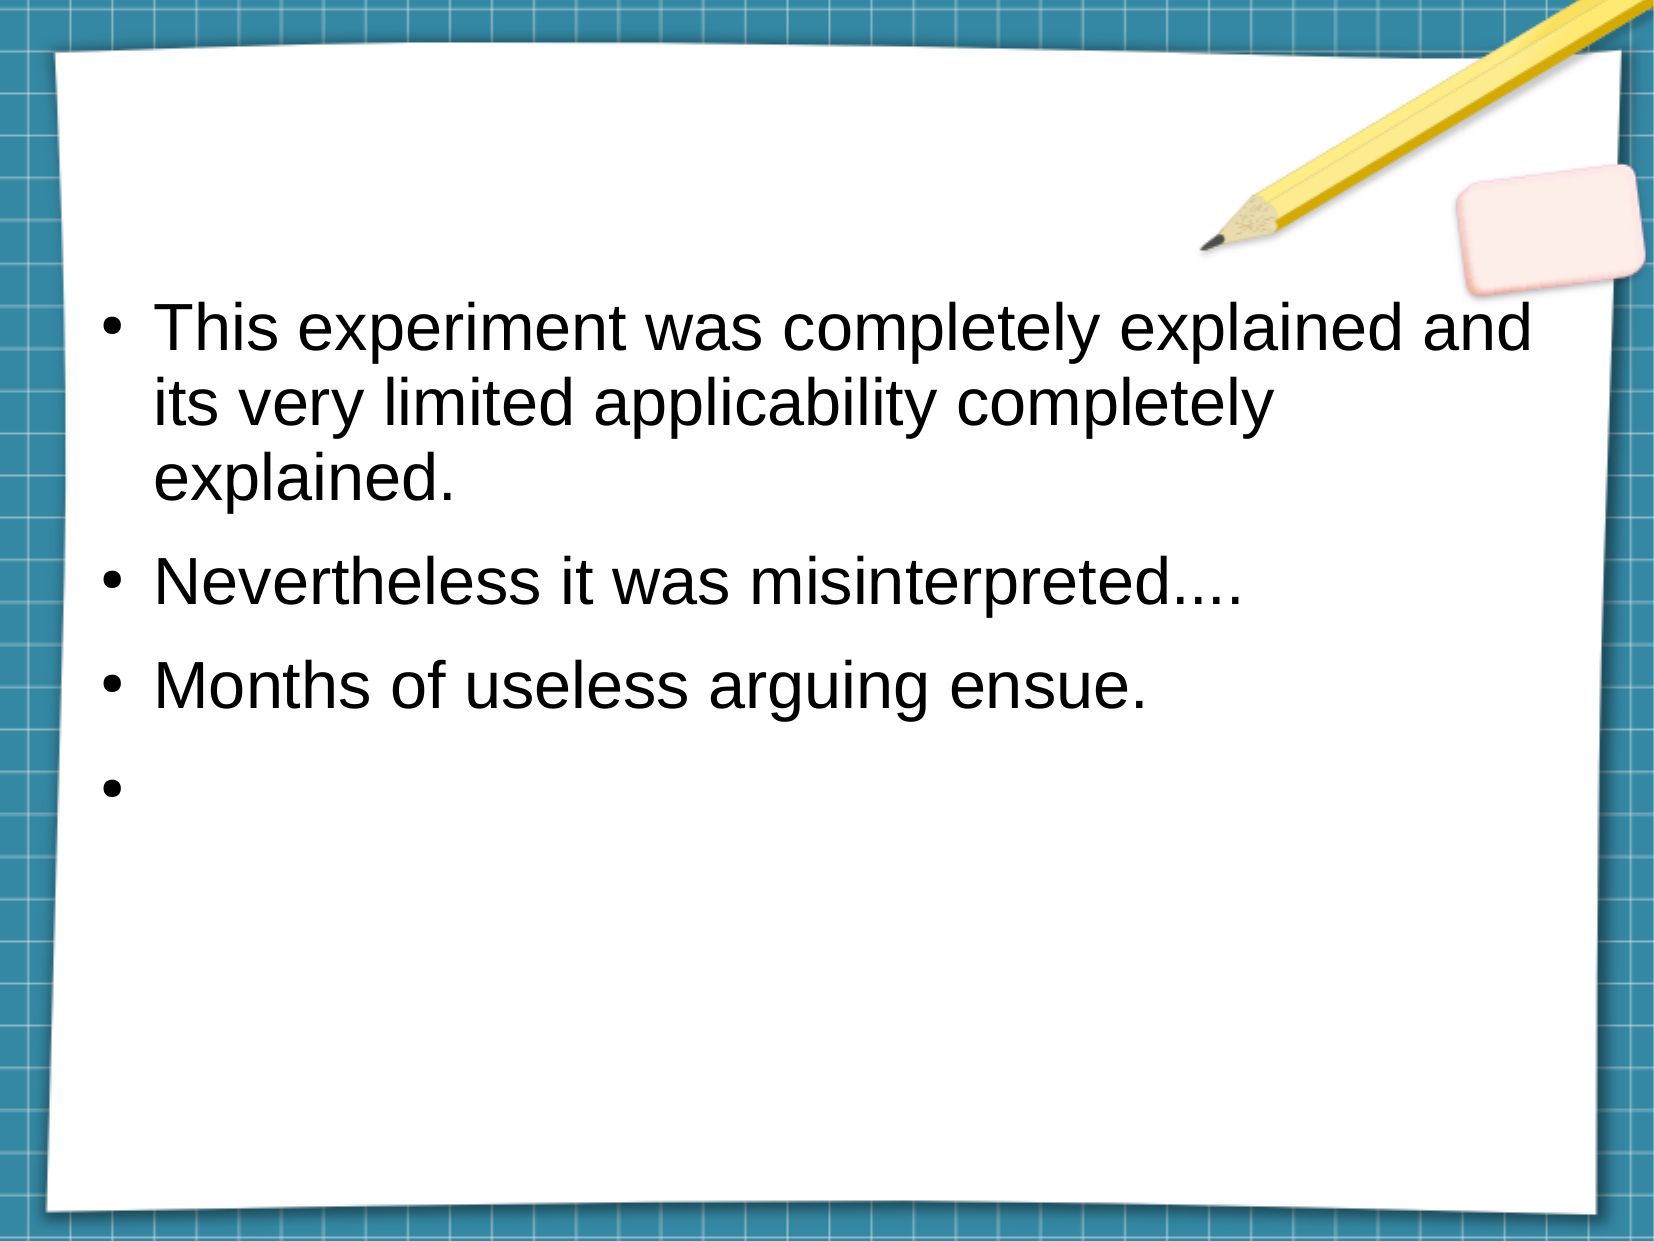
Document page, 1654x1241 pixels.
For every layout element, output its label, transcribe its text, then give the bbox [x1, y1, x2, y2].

list This experiment was completely explained and its very limited applicability completely explained. Nevertheless it was misinterpreted.... Months of useless arguing ensue. [82, 290, 1571, 1010]
picture [0, 0, 1654, 1241]
